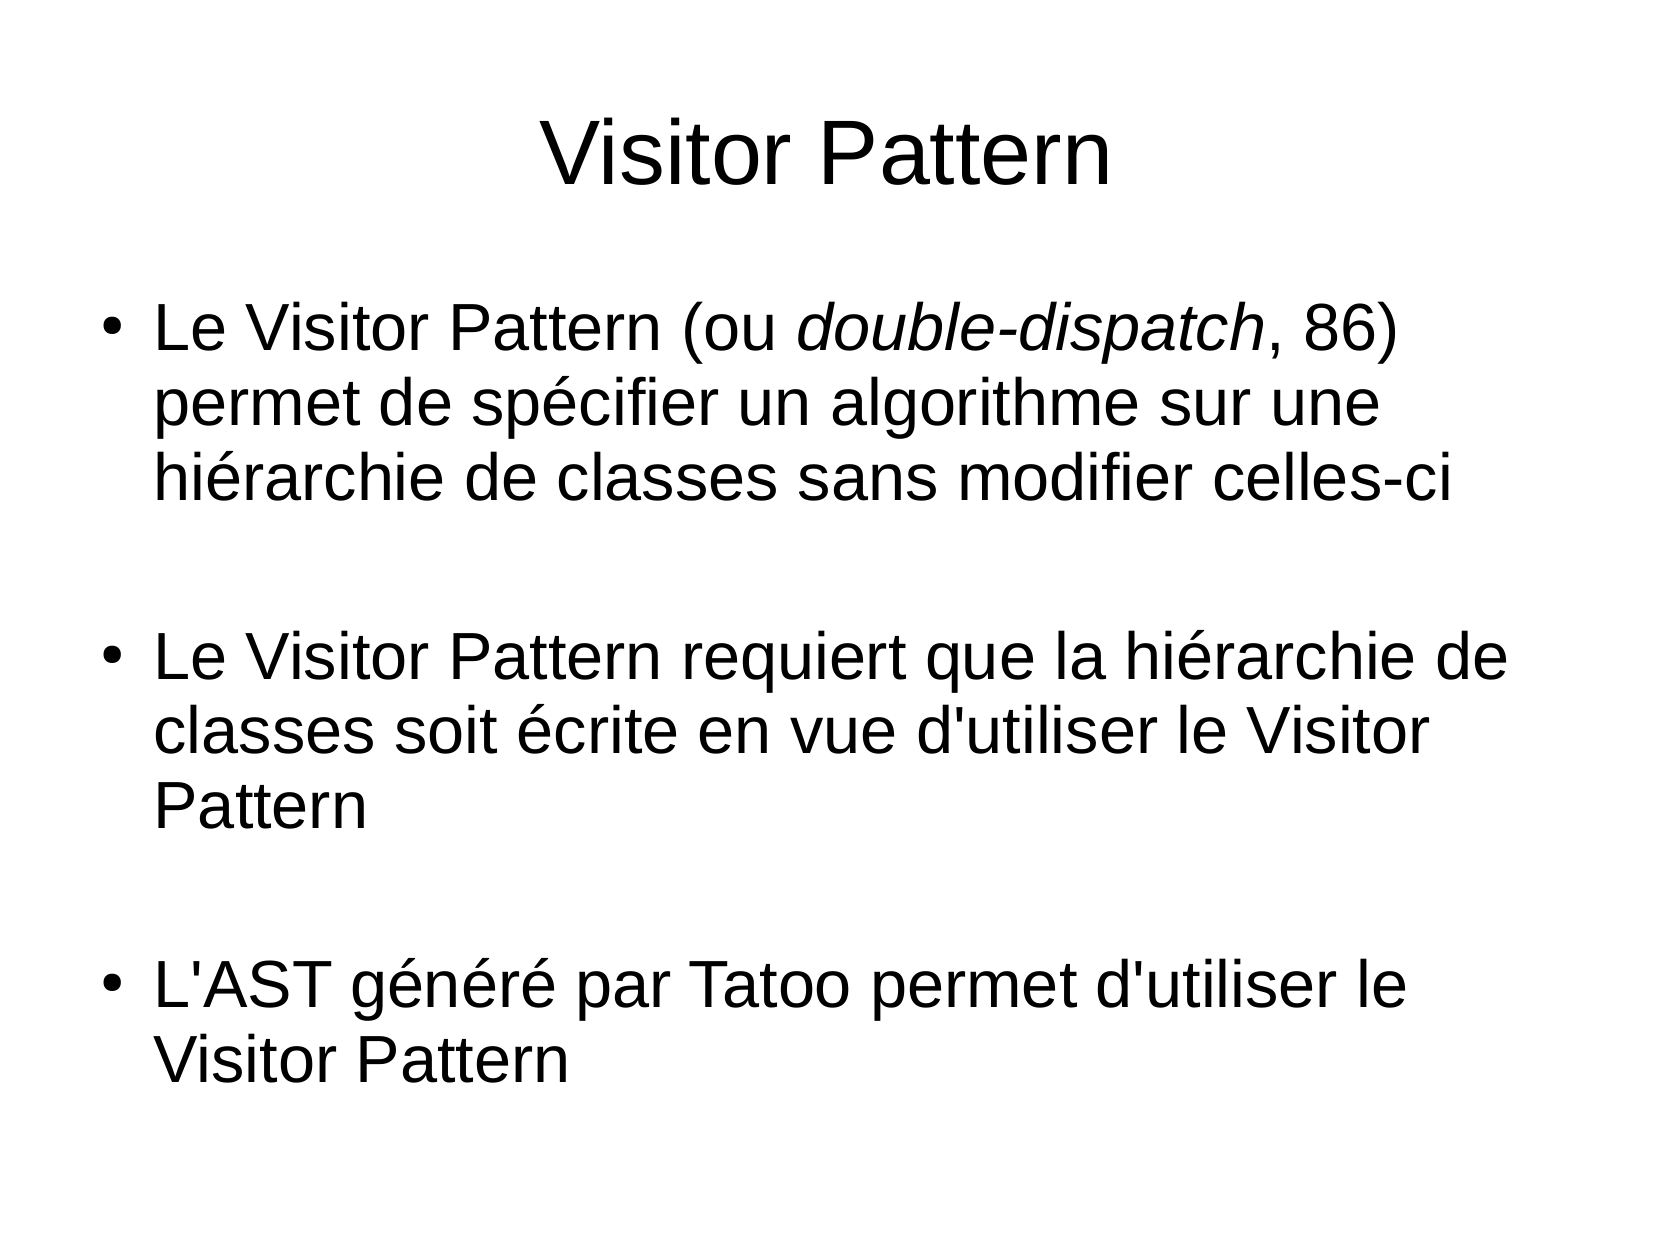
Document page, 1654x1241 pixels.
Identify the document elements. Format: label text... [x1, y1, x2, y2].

title Visitor Pattern [82, 56, 1571, 250]
list Le Visitor Pattern (ou double-dispatch, 86) permet de spécifier un algorithme sur une hiérarchie de classes sans modifier celles-ci Le Visitor Pattern requiert que la hiérarchie de classes soit écrite en vue d'utiliser le Visitor Pattern L'AST généré par Tatoo permet d'utiliser le Visitor Pattern [82, 290, 1571, 1097]
